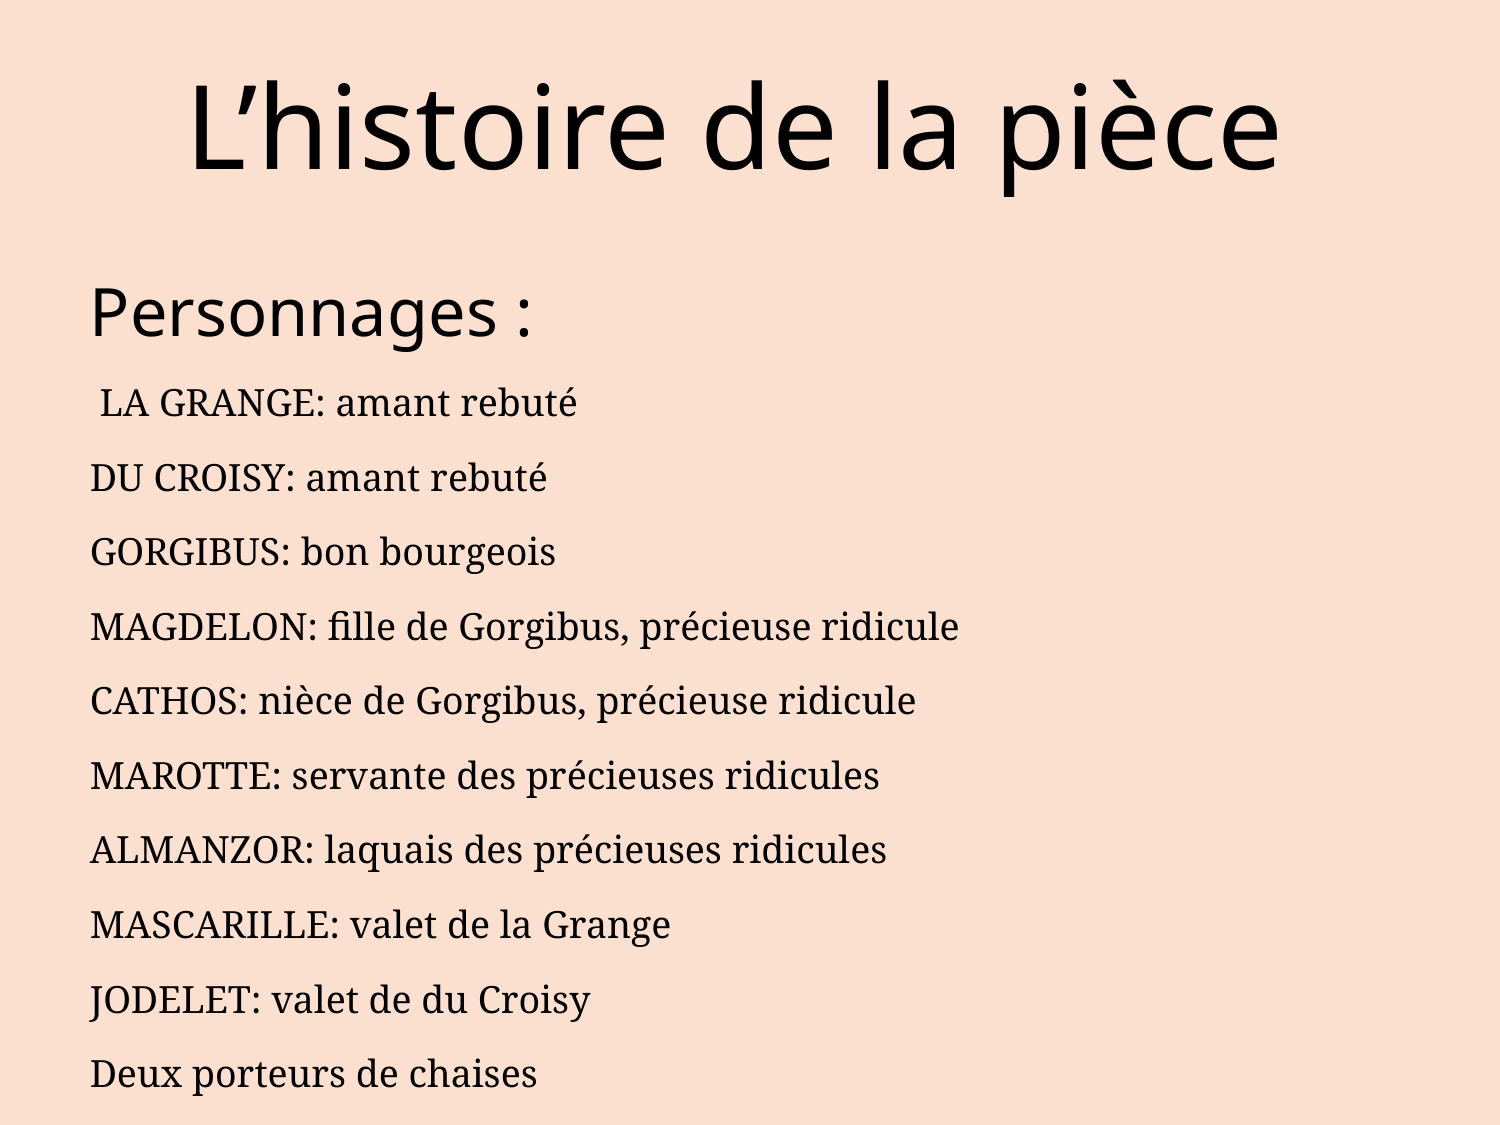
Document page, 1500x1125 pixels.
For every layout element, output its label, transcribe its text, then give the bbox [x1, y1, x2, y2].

title L’histoire de la pièce [75, 45, 1425, 233]
list Personnages : LA GRANGE: amant rebuté DU CROISY: amant rebuté GORGIBUS: bon bourgeois MAGDELON: fille de Gorgibus, précieuse ridicule CATHOS: nièce de Gorgibus, précieuse ridicule MAROTTE: servante des précieuses ridicules ALMANZOR: laquais des précieuses ridicules MASCARILLE: valet de la Grange JODELET: valet de du Croisy Deux porteurs de chaises [75, 262, 1425, 1125]
